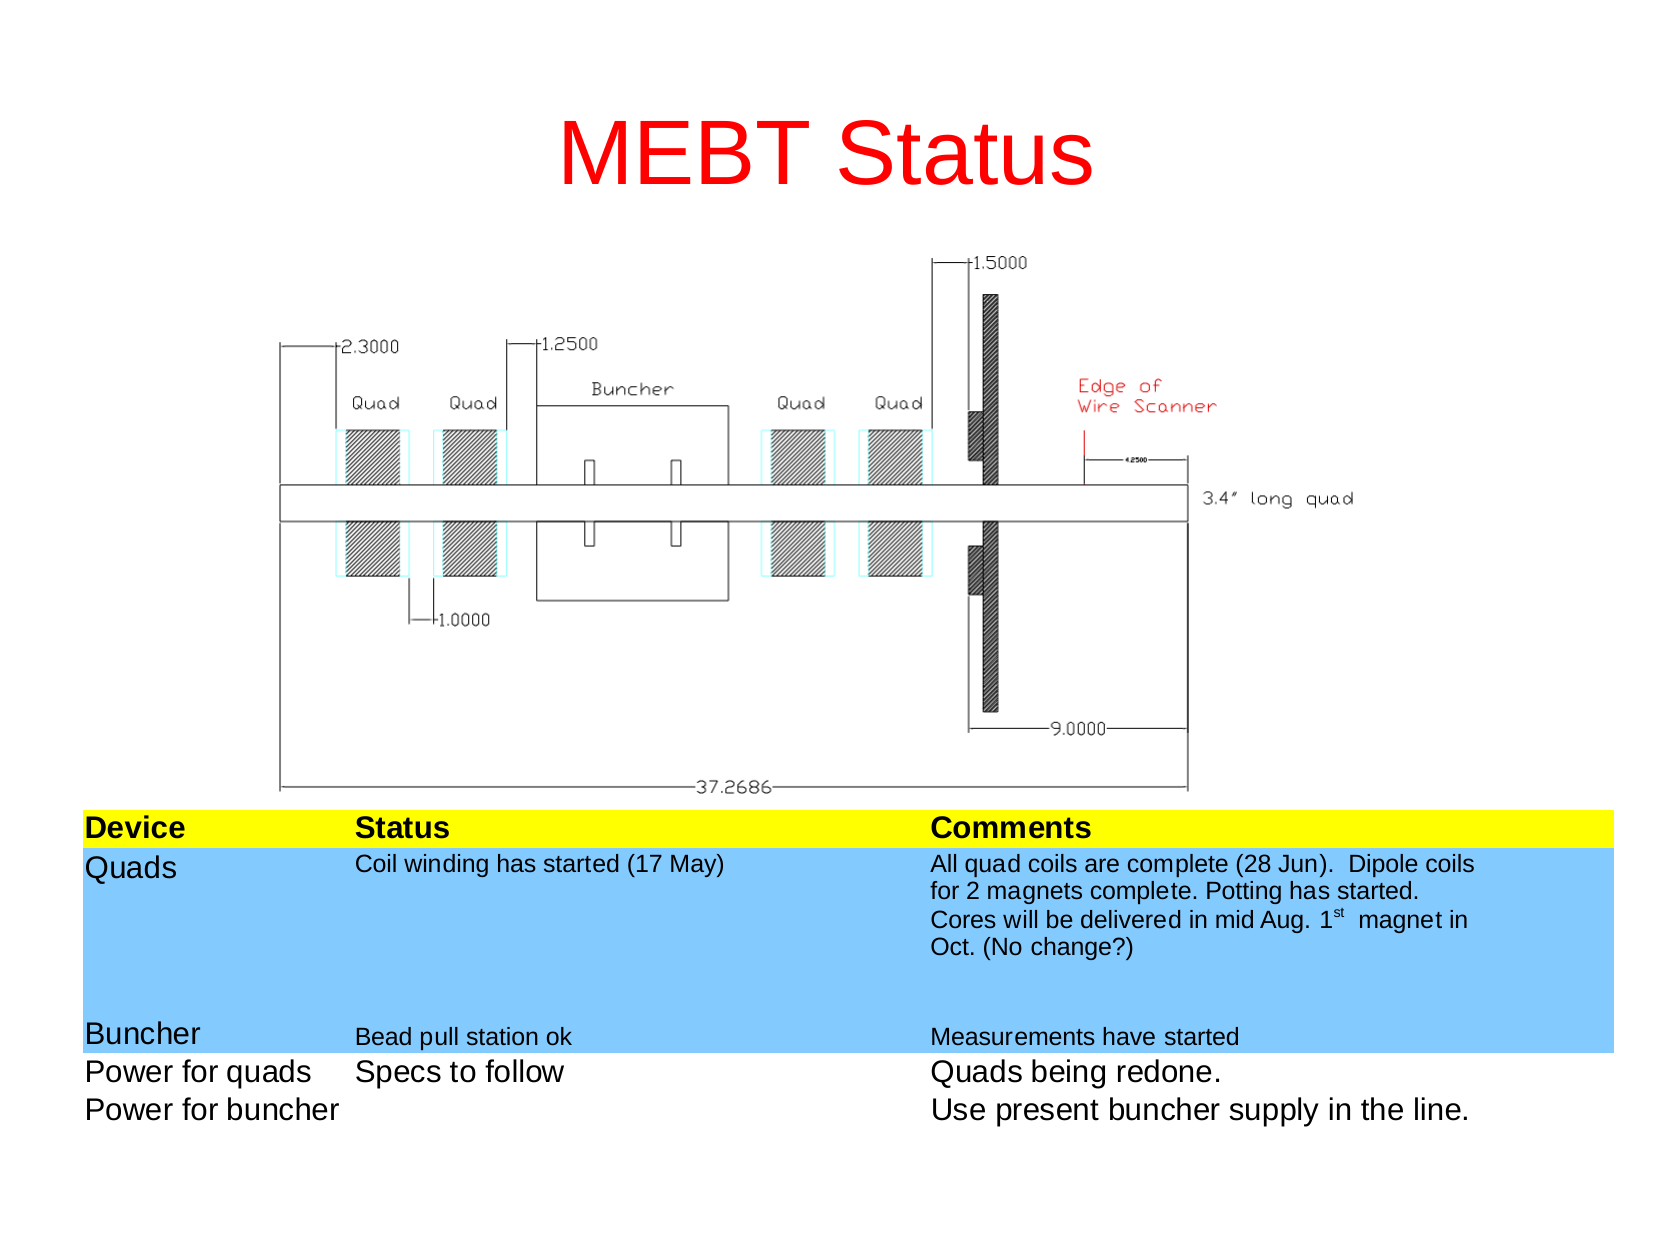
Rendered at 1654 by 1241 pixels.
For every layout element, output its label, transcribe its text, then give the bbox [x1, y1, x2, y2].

picture [247, 257, 1373, 810]
title MEBT Status [82, 49, 1571, 257]
chart [82, 810, 1616, 1206]
